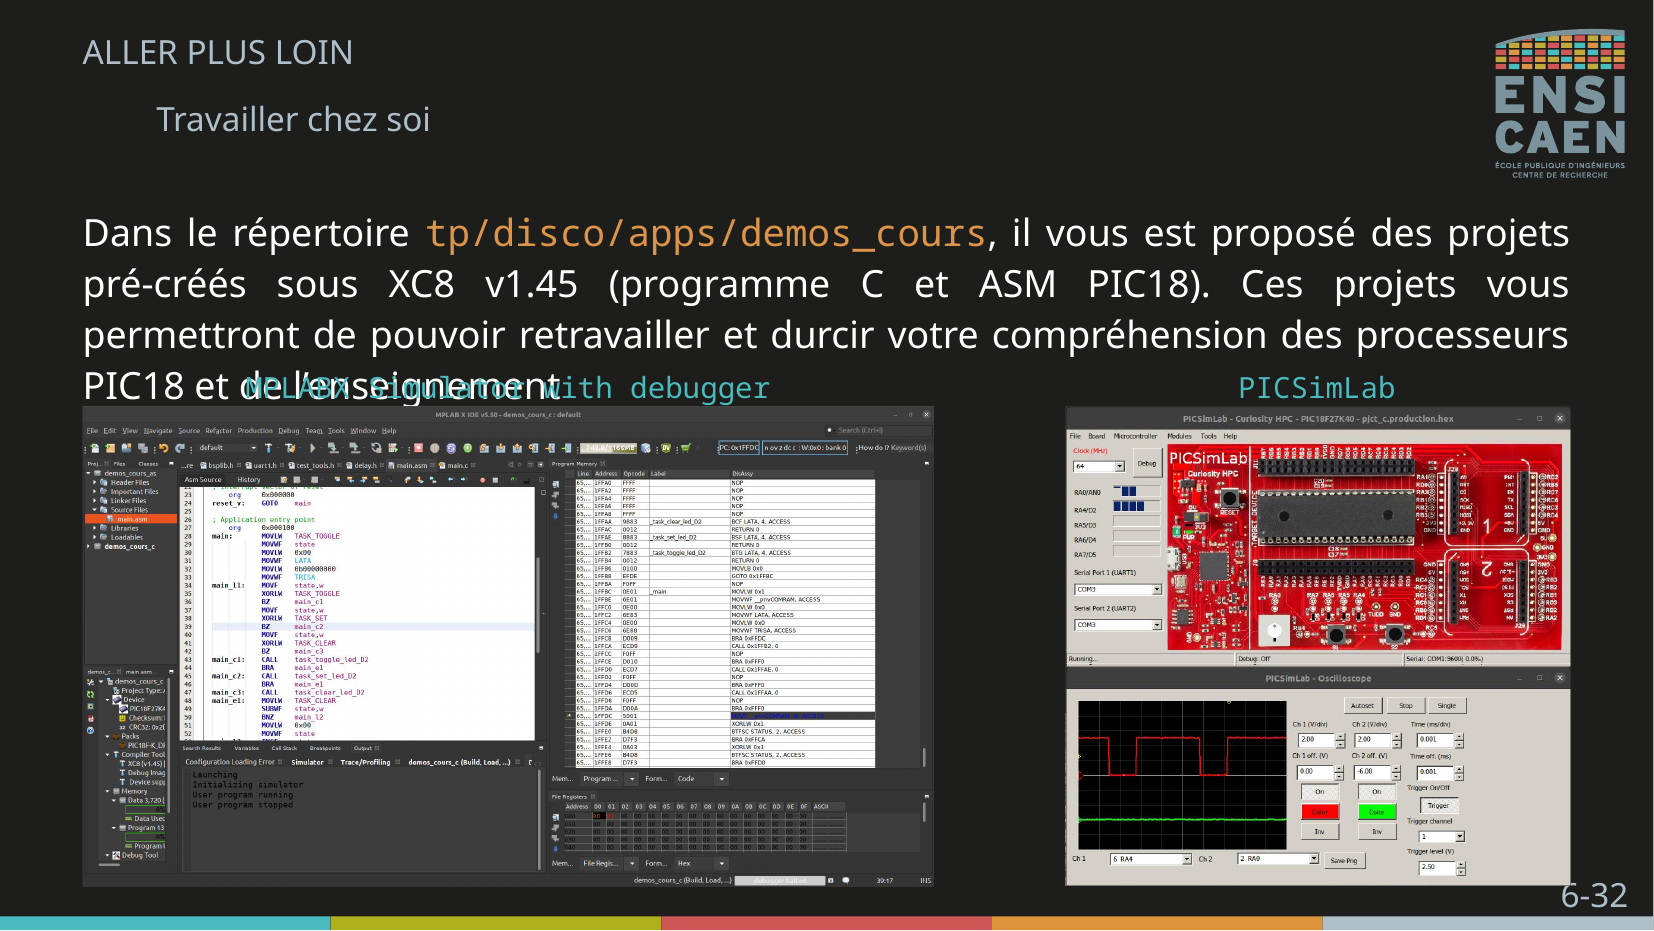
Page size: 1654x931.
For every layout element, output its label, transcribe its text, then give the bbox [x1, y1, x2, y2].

picture [1065, 406, 1571, 886]
title ALLER PLUS LOIN Travailler chez soi [82, 0, 1467, 148]
list Dans le répertoire tp/disco/apps/demos_cours, il vous est proposé des projets pré-créés sous XC8 v1.45 (programme C et ASM PIC18). Ces projets vous permettront de pouvoir retravailler et durcir votre compréhension des processeurs PIC18 et de l’enseignement [82, 206, 1571, 916]
text_box MPLABX Simulator with debugger [82, 360, 934, 405]
picture [82, 406, 934, 887]
text_box PICSimLab [1062, 360, 1571, 405]
